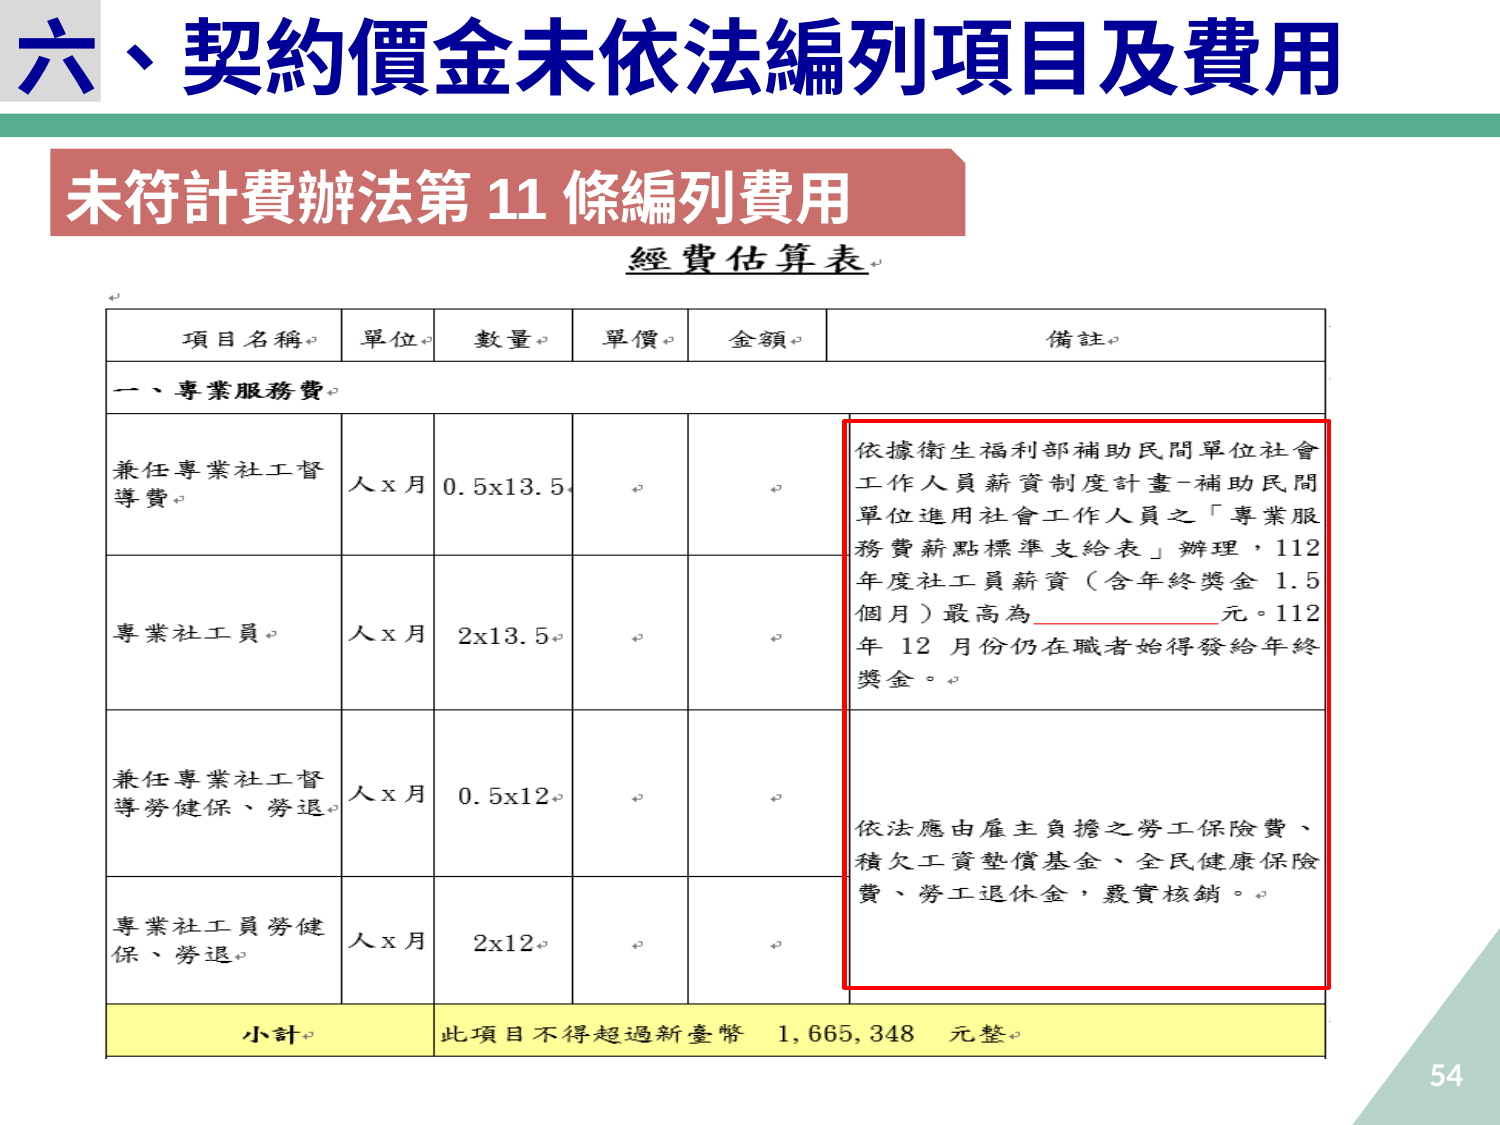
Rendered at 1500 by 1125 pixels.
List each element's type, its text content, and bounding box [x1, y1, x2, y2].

text_box [0, 113, 1500, 138]
picture [100, 241, 1331, 1059]
slide_number <編號> [1128, 1042, 1478, 1103]
text_box [1352, 927, 1500, 1125]
text_box 未符計費辦法第11條編列費用 [50, 148, 966, 237]
text_box 六、契約價金未依法編列項目及費用 [0, 0, 1465, 113]
picture [847, 423, 1327, 986]
